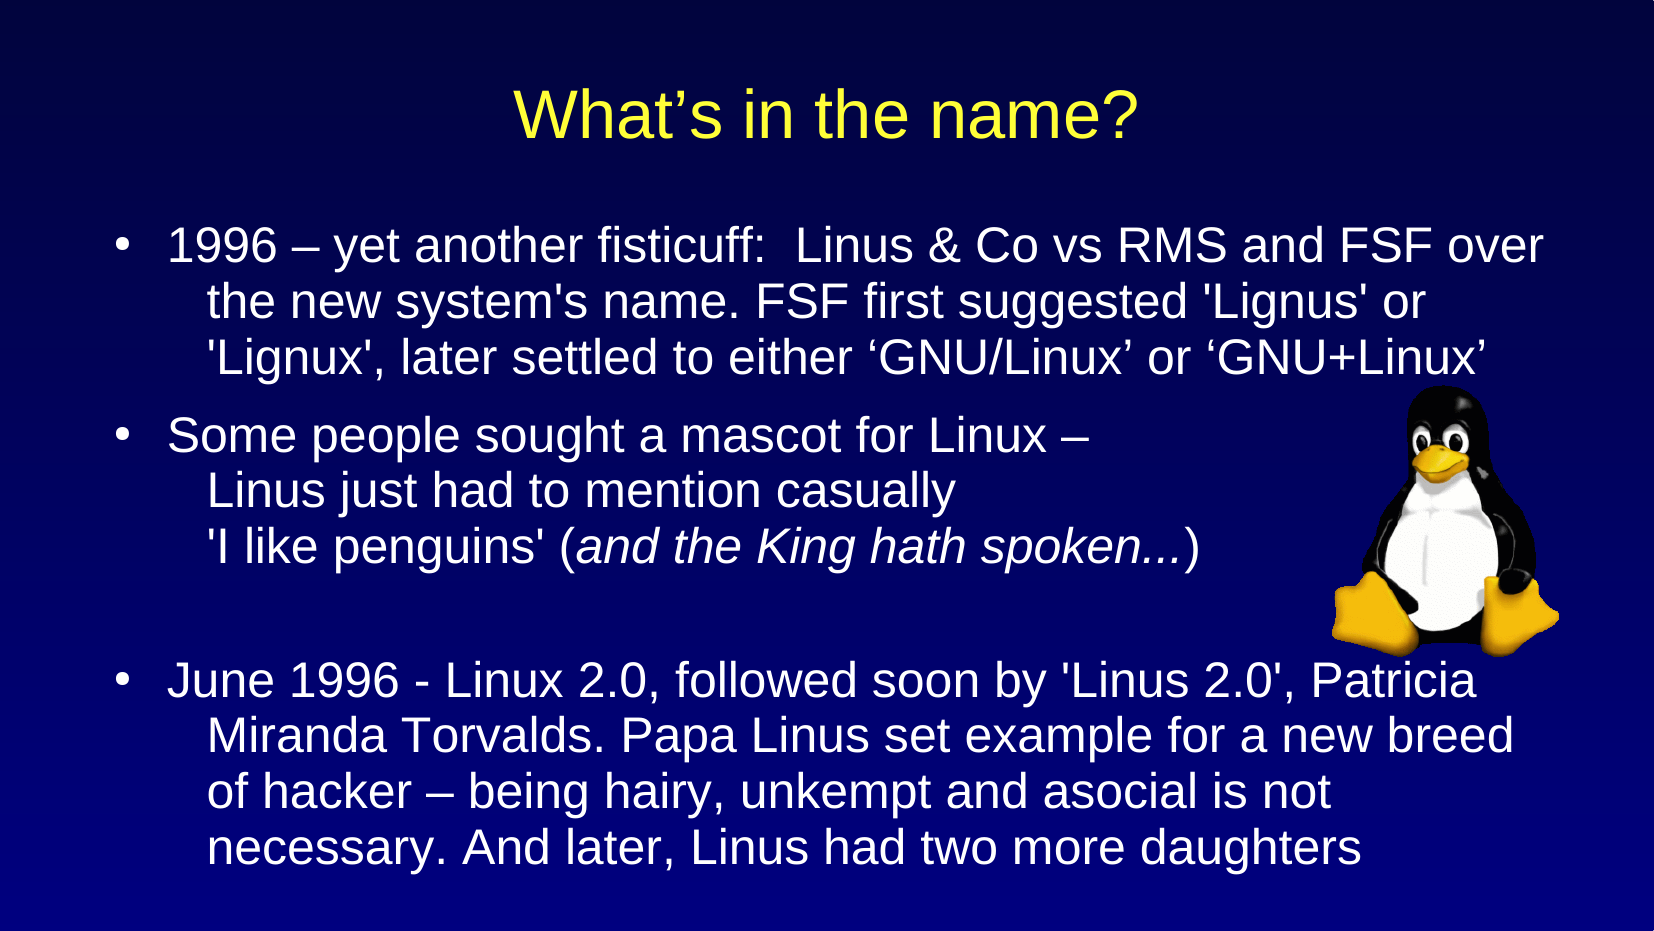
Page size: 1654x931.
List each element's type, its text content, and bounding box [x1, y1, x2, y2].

picture [1324, 377, 1566, 664]
list 1996 – yet another fisticuff: Linus & Co vs RMS and FSF over the new system's name. FSF first suggested 'Lignus' or 'Lignux', later settled to either ‘GNU/Linux’ or ‘GNU+Linux’ Some people sought a mascot for Linux – Linus just had to mention casually 'I like penguins' (and the King hath spoken...) June 1996 - Linux 2.0, followed soon by 'Linus 2.0', Patricia Miranda Torvalds. Papa Linus set example for a new breed of hacker – being hairy, unkempt and asocial is not necessary. And later, Linus had two more daughters [82, 217, 1571, 876]
title What’s in the name? [82, 37, 1571, 193]
